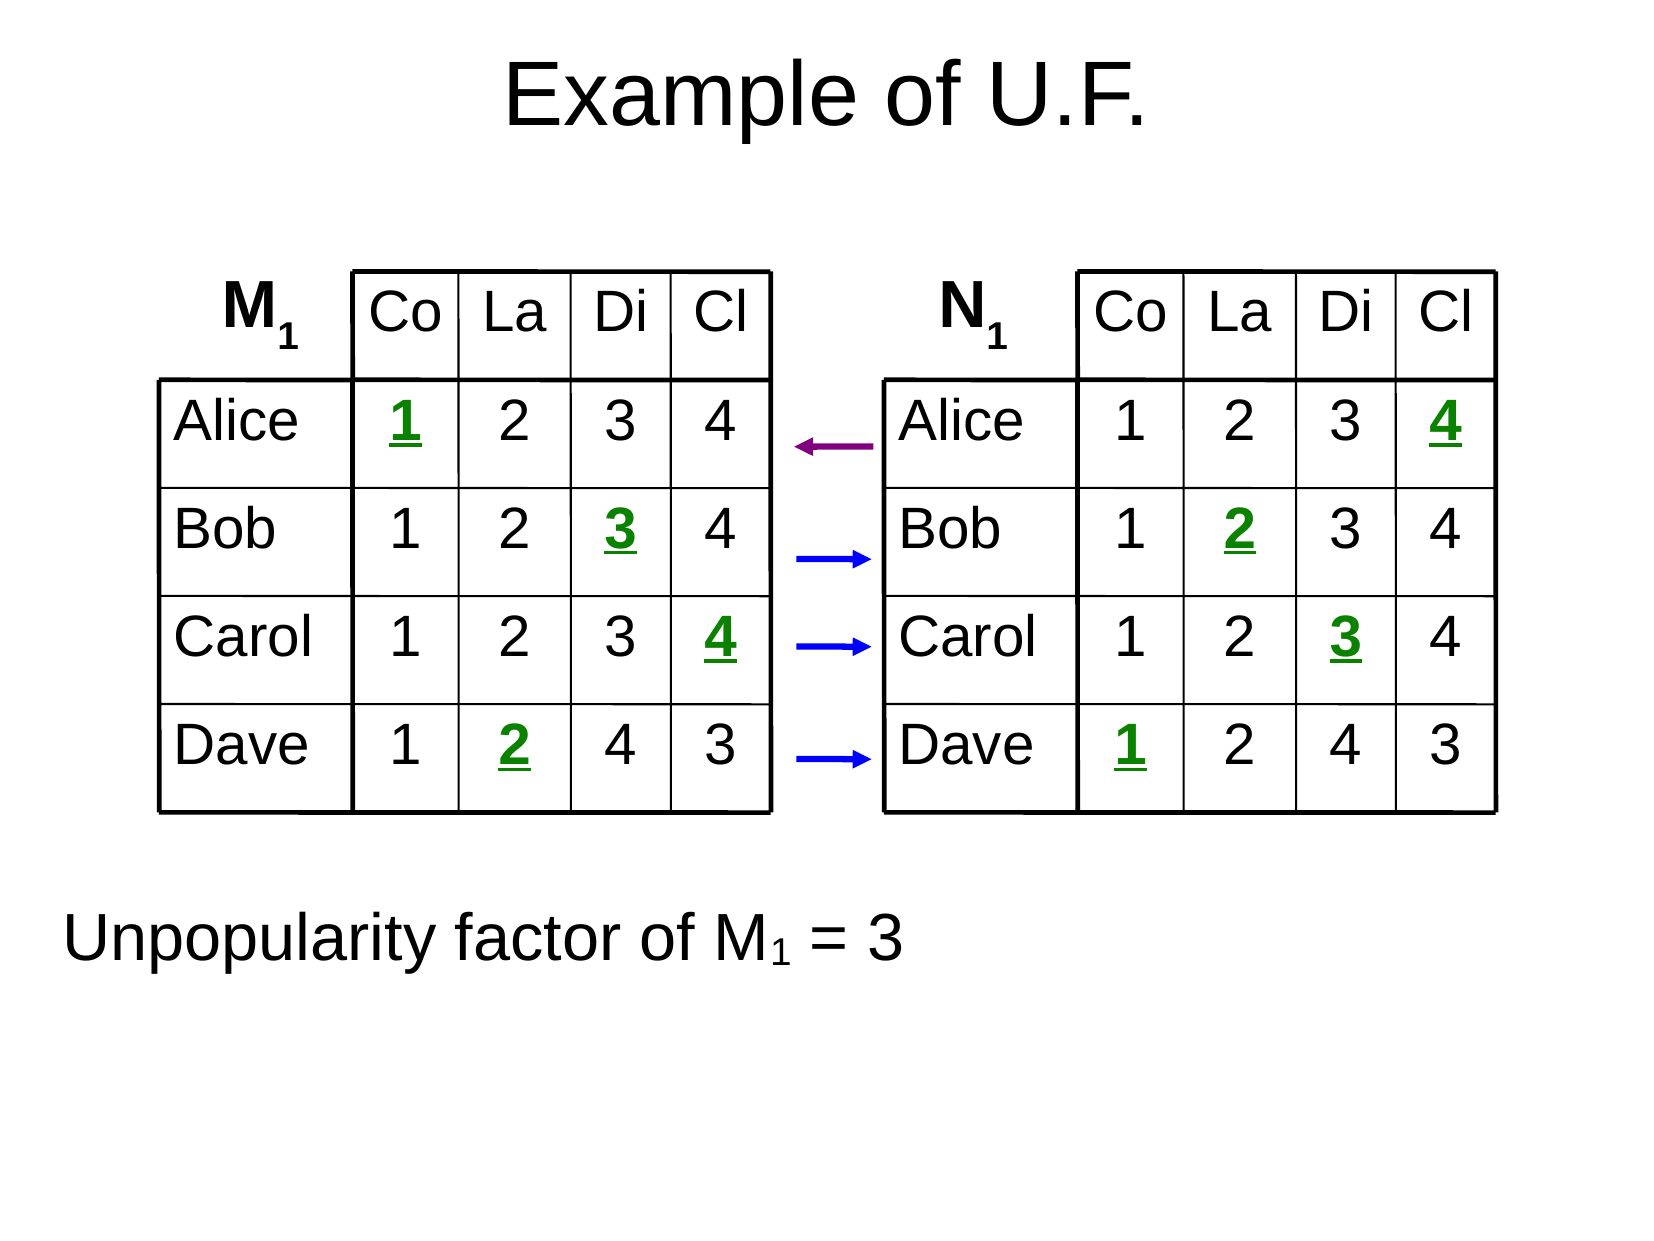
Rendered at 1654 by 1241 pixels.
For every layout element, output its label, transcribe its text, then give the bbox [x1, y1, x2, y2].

text_box Alice [887, 383, 1075, 486]
list Unpopularity factor of M1 = 3 [45, 900, 1609, 1241]
text_box Alice [162, 383, 350, 486]
text_box 3 [1298, 490, 1394, 595]
text_box 2 [1185, 706, 1295, 810]
text_box 1 [1080, 489, 1182, 595]
text_box 4 [1298, 706, 1394, 810]
text_box 2 [1185, 383, 1295, 487]
text_box 1 [355, 383, 457, 486]
text_box Carol [887, 597, 1075, 703]
text_box 2 [1185, 490, 1295, 595]
text_box Co [1080, 274, 1182, 377]
text_box 2 [460, 490, 569, 595]
text_box La [460, 274, 569, 377]
text_box 3 [1298, 383, 1394, 487]
text_box 1 [355, 598, 457, 703]
text_box 3 [1298, 598, 1394, 703]
text_box Bob [887, 489, 1075, 594]
text_box Co [355, 274, 457, 377]
text_box 3 [572, 383, 669, 487]
text_box 4 [1397, 383, 1493, 487]
text_box Carol [162, 597, 350, 703]
text_box 4 [672, 490, 768, 595]
text_box 3 [572, 598, 669, 703]
text_box 1 [355, 706, 457, 810]
text_box N1 [923, 259, 1023, 366]
text_box Dave [162, 706, 350, 810]
text_box Dave [887, 706, 1075, 810]
text_box 1 [1080, 383, 1182, 486]
text_box 4 [1397, 490, 1493, 595]
text_box 1 [1080, 706, 1182, 810]
text_box La [1185, 274, 1294, 377]
text_box 4 [572, 706, 669, 810]
text_box M1 [206, 259, 314, 366]
text_box Di [1297, 274, 1394, 377]
text_box 4 [672, 383, 768, 487]
text_box 3 [572, 490, 669, 595]
text_box Cl [672, 274, 768, 377]
text_box Bob [162, 489, 350, 594]
text_box 2 [1185, 598, 1295, 703]
text_box 2 [460, 383, 569, 487]
text_box 4 [1397, 598, 1493, 703]
text_box Cl [1397, 274, 1493, 377]
text_box Di [572, 274, 669, 377]
text_box 2 [460, 706, 569, 810]
title Example of U.F. [0, 7, 1654, 181]
text_box 1 [355, 489, 457, 595]
text_box 3 [1397, 706, 1493, 810]
text_box 3 [672, 706, 768, 810]
text_box 1 [1080, 598, 1182, 703]
text_box 4 [672, 598, 768, 703]
text_box 2 [460, 598, 569, 703]
